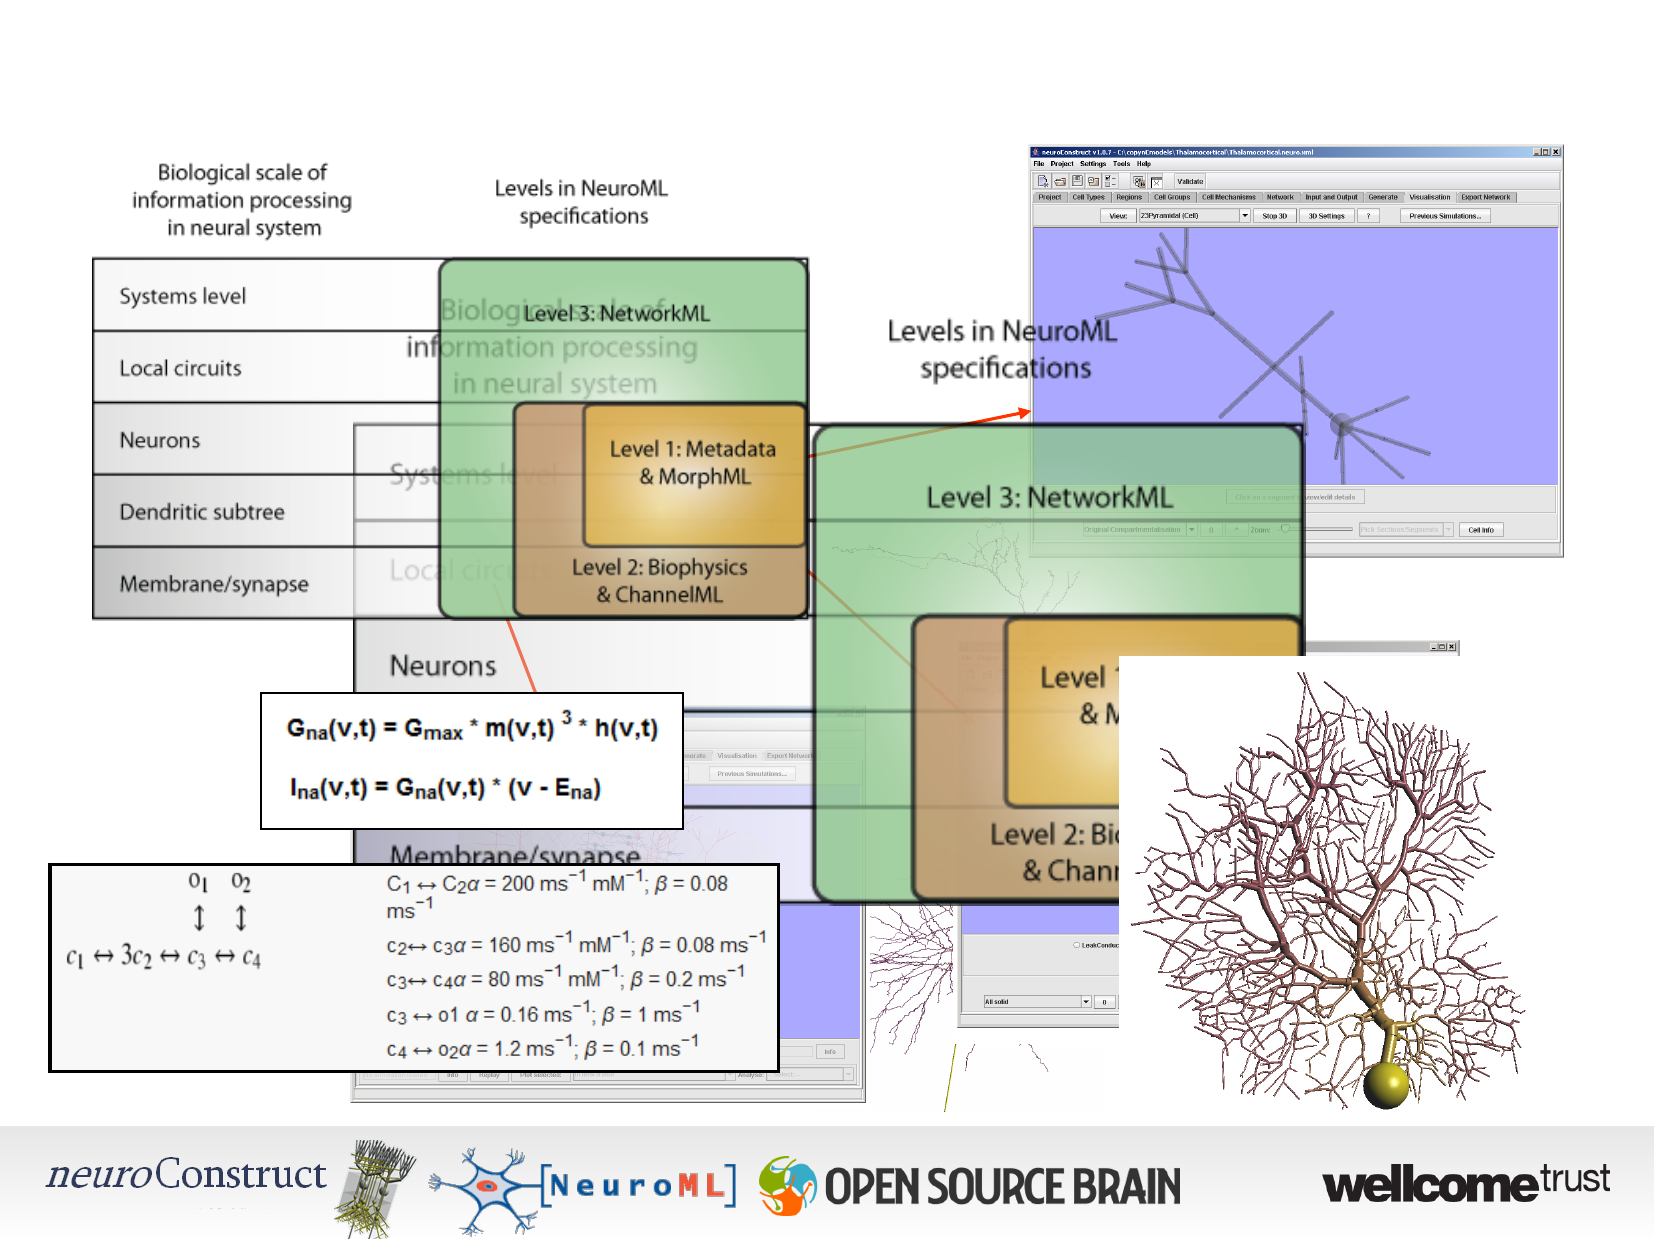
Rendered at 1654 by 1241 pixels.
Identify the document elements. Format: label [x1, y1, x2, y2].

picture [92, 141, 1566, 1114]
picture [1322, 1164, 1610, 1202]
picture [261, 693, 683, 829]
picture [51, 865, 777, 1071]
picture [428, 1147, 736, 1237]
picture [759, 1156, 1180, 1216]
picture [32, 1140, 419, 1239]
